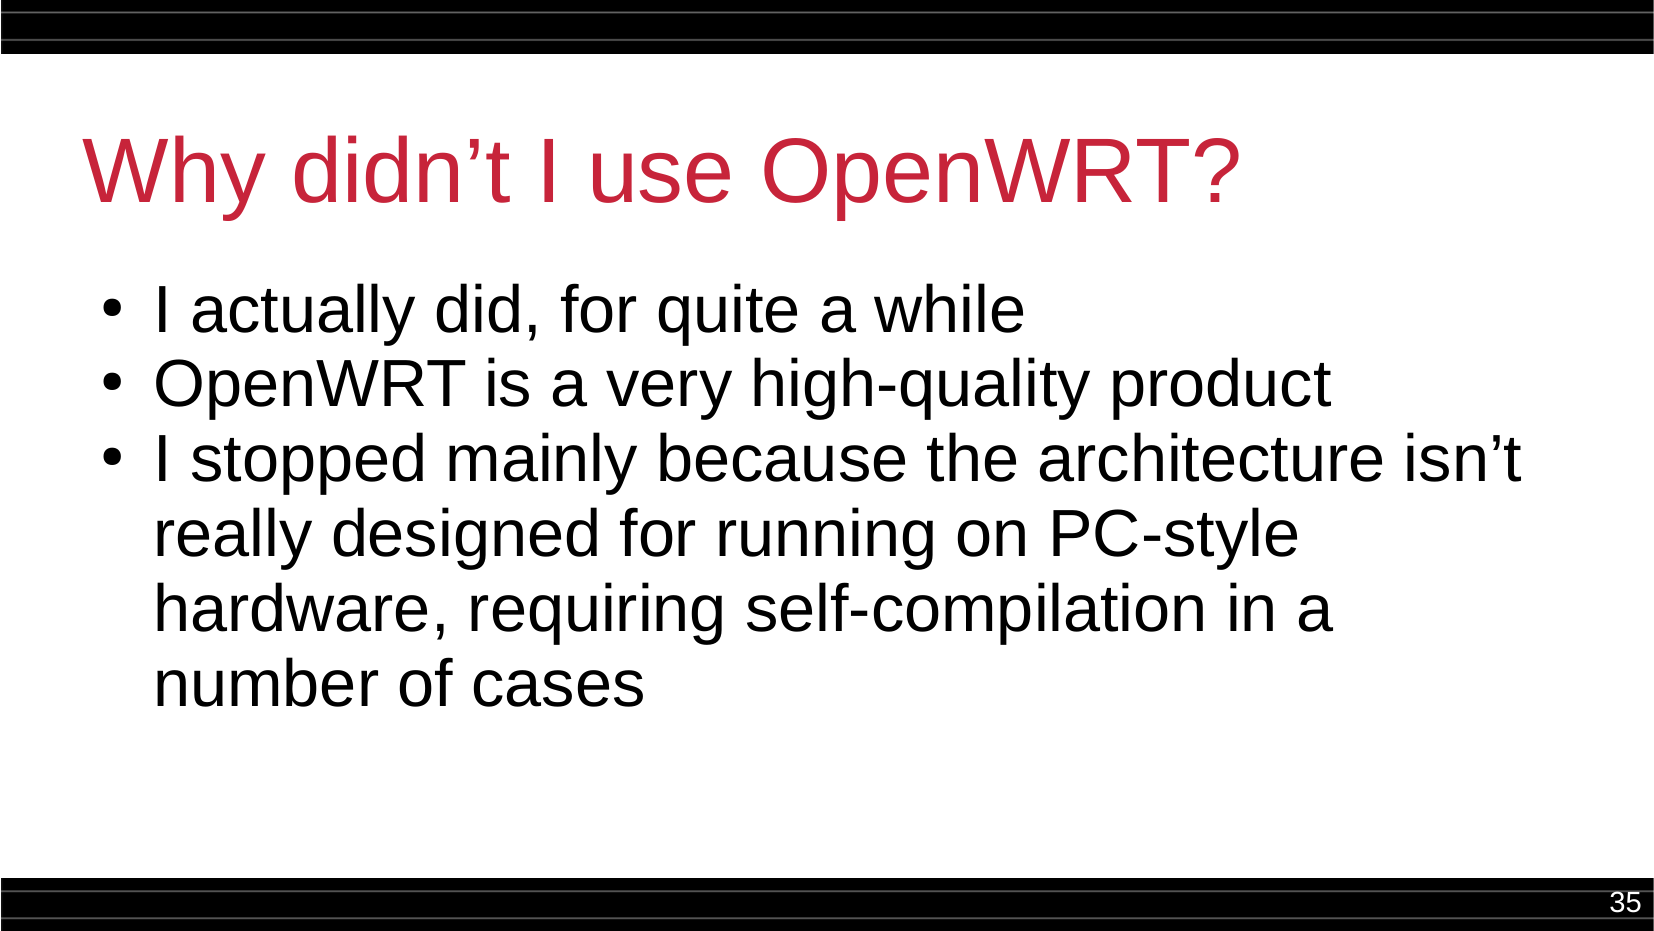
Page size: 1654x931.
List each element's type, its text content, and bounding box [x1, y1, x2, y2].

list I actually did, for quite a while OpenWRT is a very high-quality product I stopped mainly because the architecture isn’t really designed for running on PC-style hardware, requiring self-compilation in a number of cases [82, 271, 1571, 851]
picture [1, 0, 1654, 54]
picture [1, 878, 1654, 931]
title Why didn’t I use OpenWRT? [82, 92, 1571, 249]
